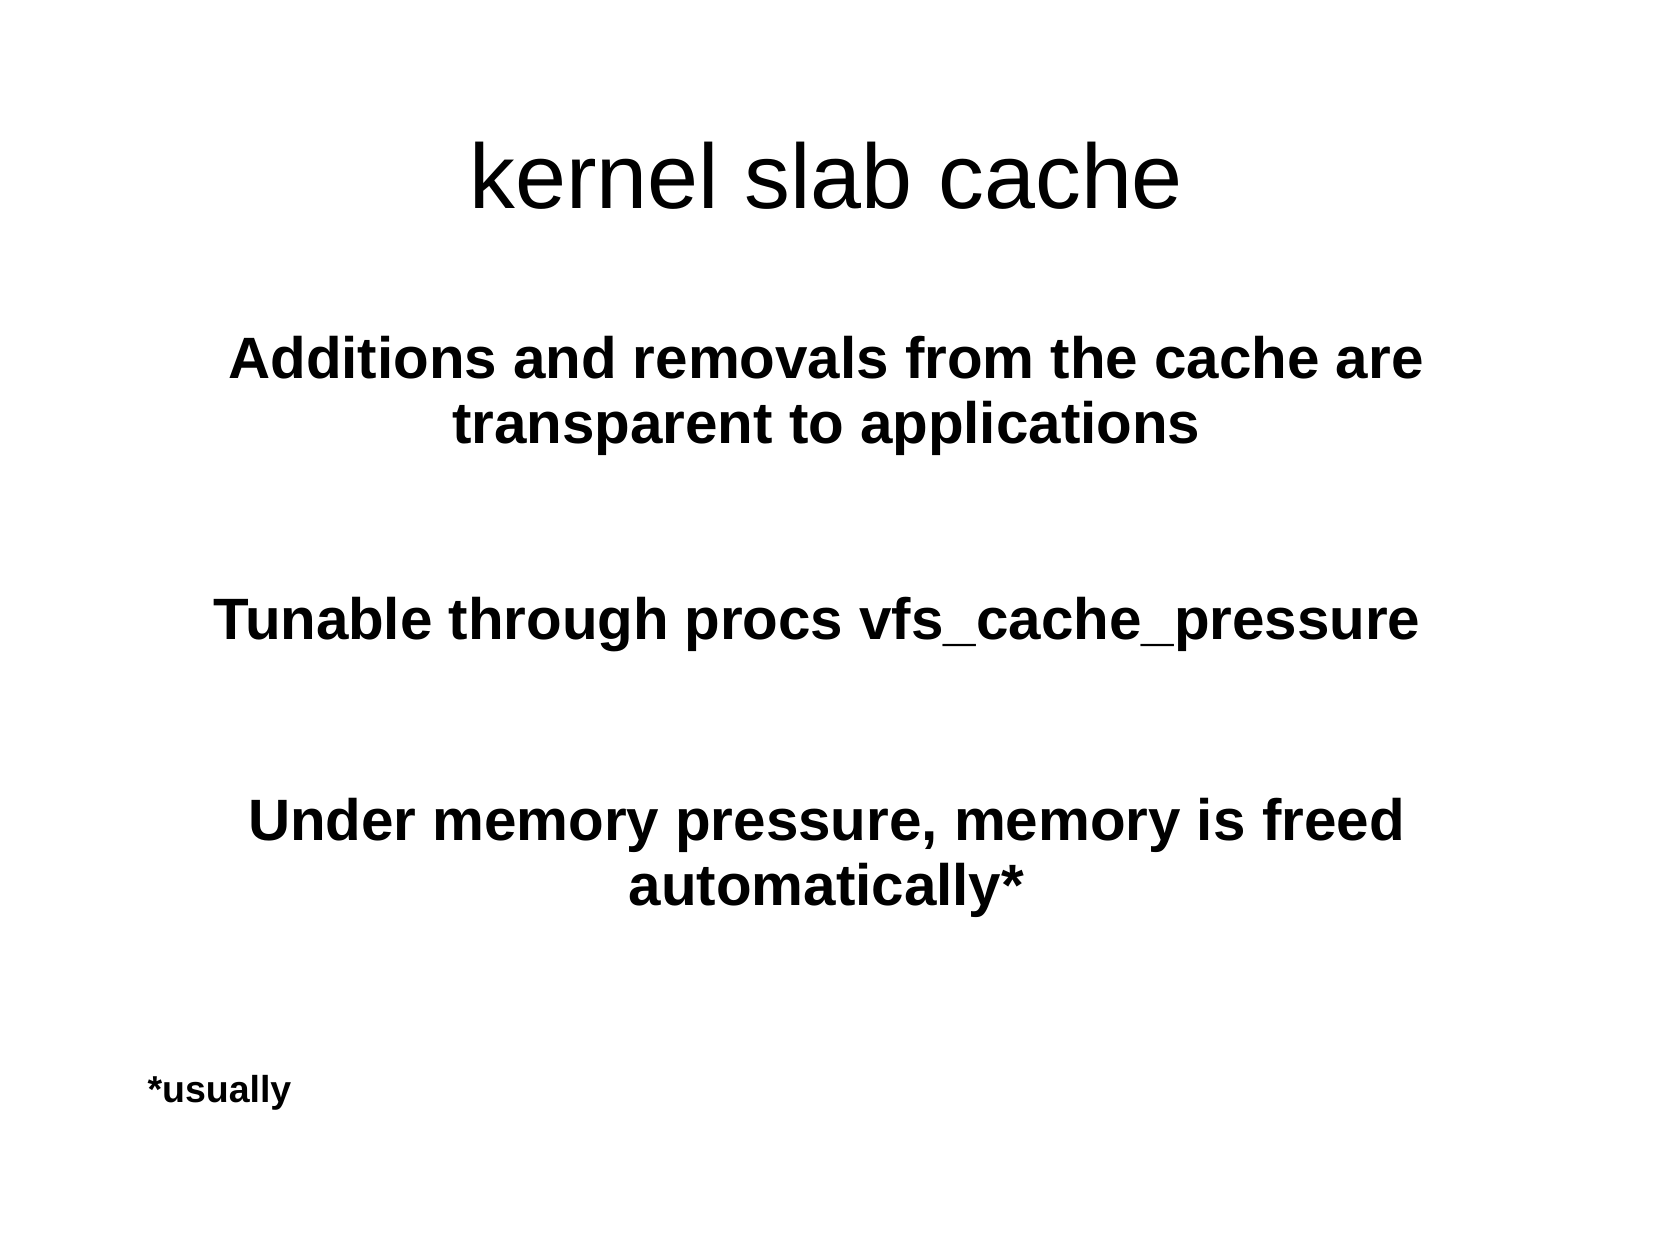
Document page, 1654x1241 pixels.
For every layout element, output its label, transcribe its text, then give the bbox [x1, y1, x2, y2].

title kernel slab cache [82, 73, 1571, 281]
list Additions and removals from the cache are transparent to applications Tunable through procs vfs_cache_pressure Under memory pressure, memory is freed automatically* *usually [82, 325, 1571, 1126]
